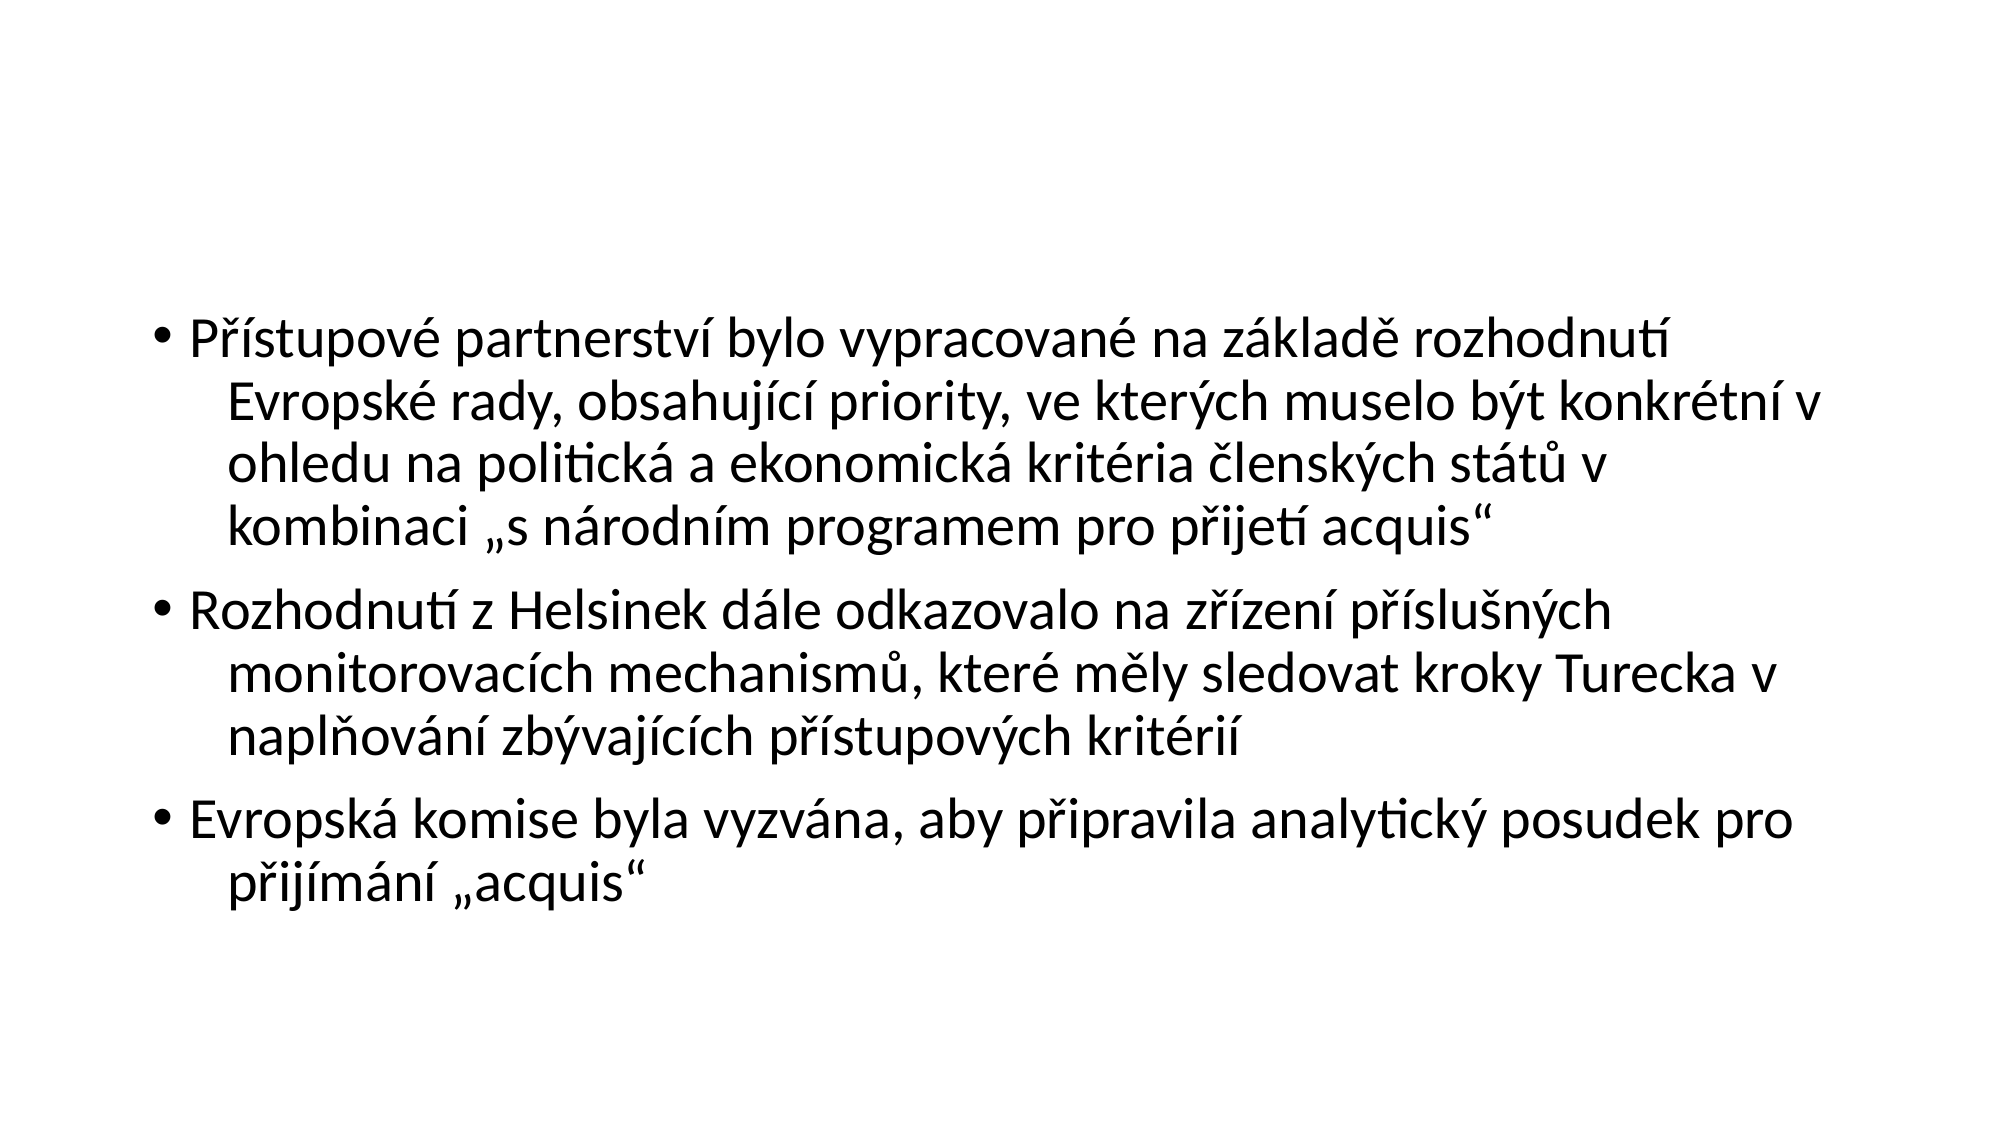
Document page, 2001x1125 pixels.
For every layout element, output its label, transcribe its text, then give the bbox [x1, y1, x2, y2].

list Přístupové partnerství bylo vypracované na základě rozhodnutí Evropské rady, obsahující priority, ve kterých muselo být konkrétní v ohledu na politická a ekonomická kritéria členských států v kombinaci „s národním programem pro přijetí acquis“ Rozhodnutí z Helsinek dále odkazovalo na zřízení příslušných monitorovacích mechanismů, které měly sledovat kroky Turecka v naplňování zbývajících přístupových kritérií Evropská komise byla vyzvána, aby připravila analytický posudek pro přijímání „acquis“ [137, 299, 1863, 1014]
